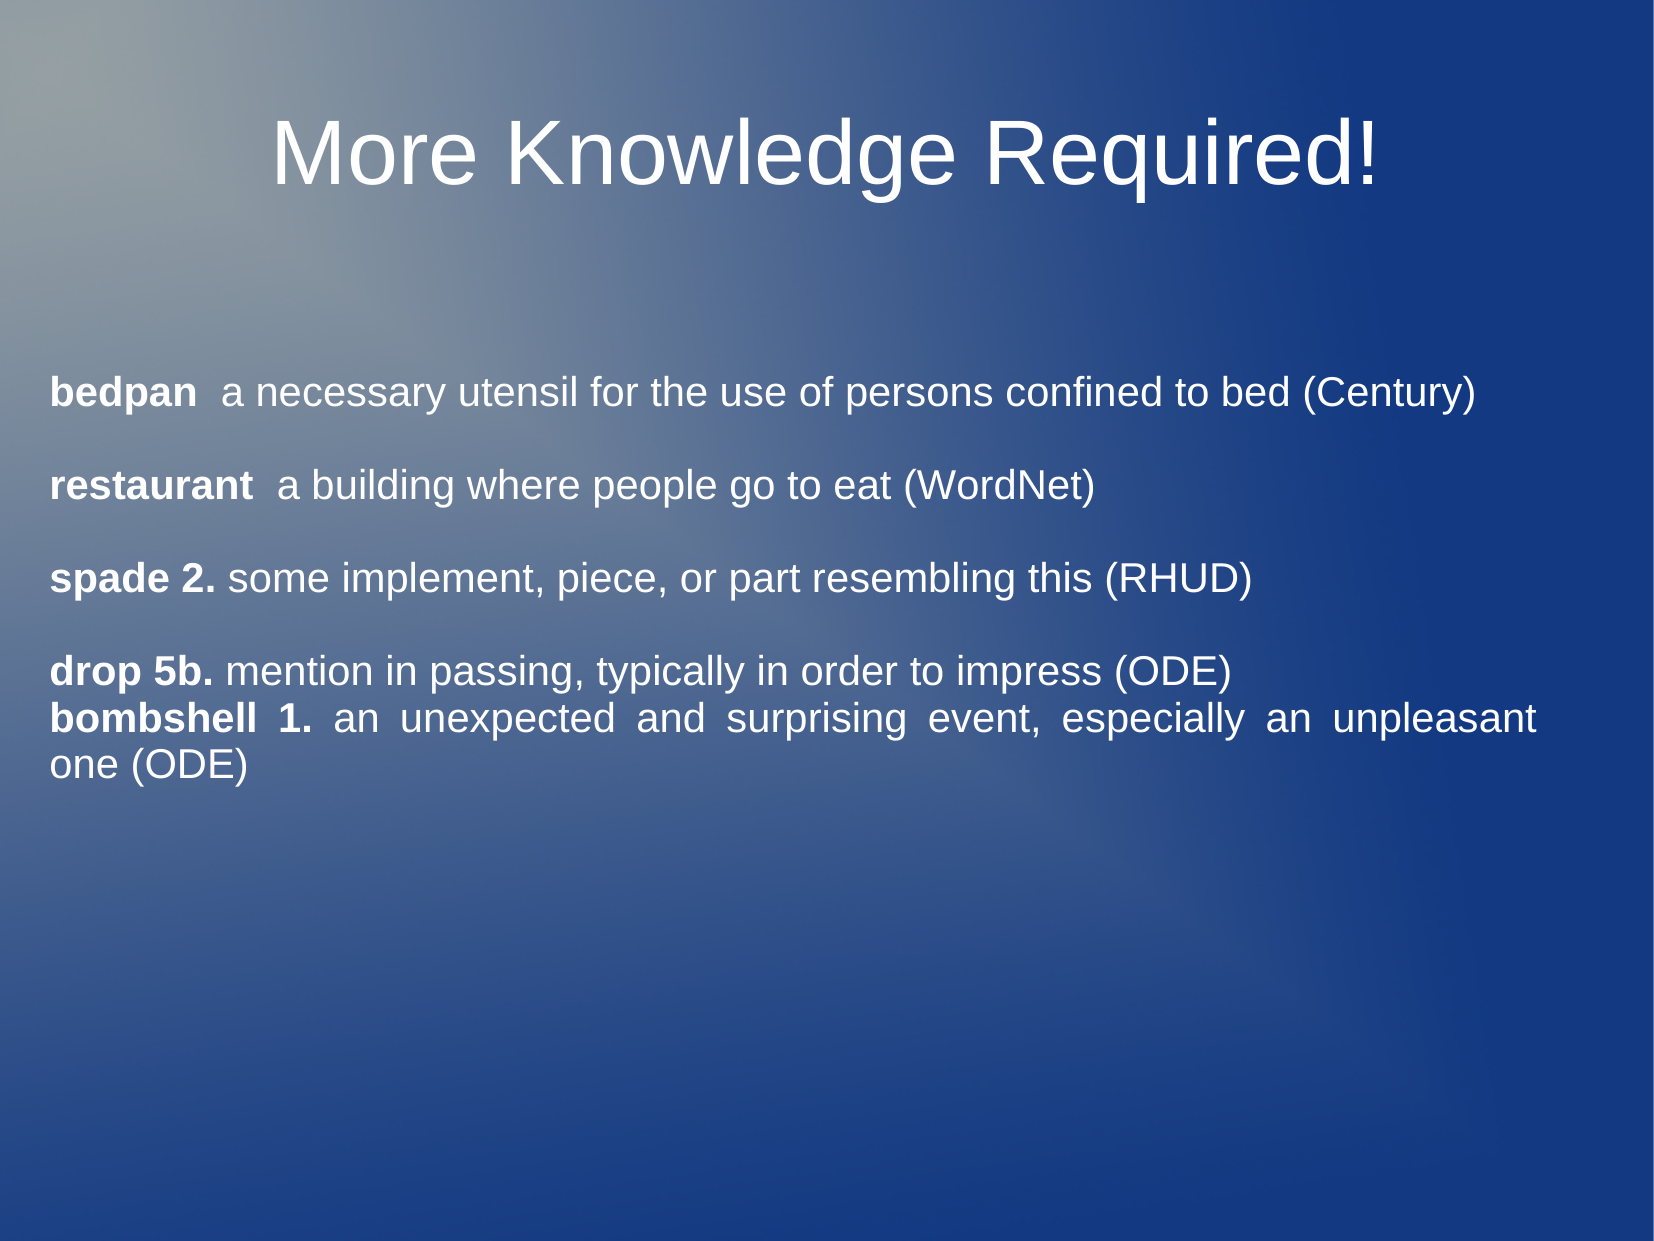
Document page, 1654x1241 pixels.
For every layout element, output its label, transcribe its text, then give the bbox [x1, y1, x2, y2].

title More Knowledge Required! [82, 49, 1571, 257]
subtitle bedpan a necessary utensil for the use of persons confined to bed (Century) restaurant a building where people go to eat (WordNet) spade 2. some implement, piece, or part resembling this (RHUD) drop 5b. mention in passing, typically in order to impress (ODE) bombshell 1. an unexpected and surprising event, especially an unpleasant one (ODE) [49, 214, 1538, 1092]
picture [0, 0, 1654, 1241]
